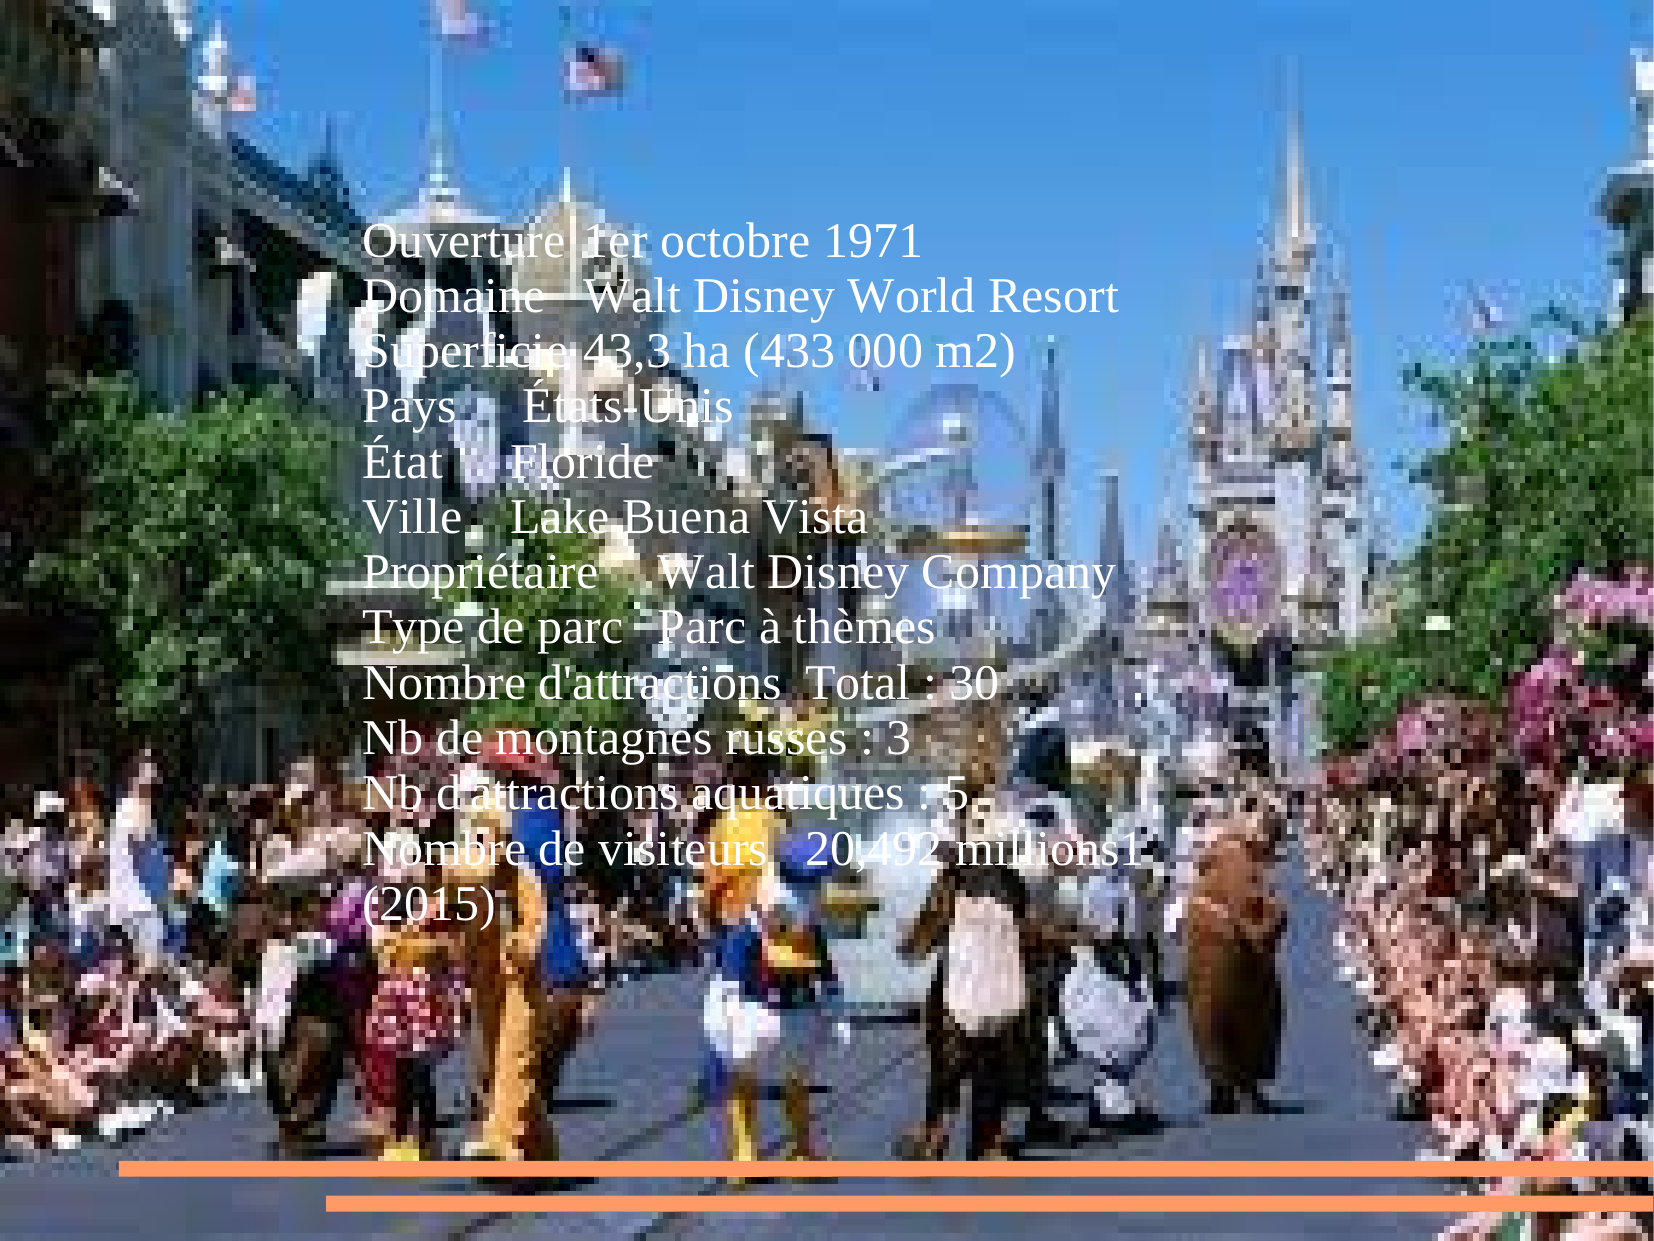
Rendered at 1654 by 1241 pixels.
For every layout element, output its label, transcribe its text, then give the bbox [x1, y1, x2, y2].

picture [0, 0, 1654, 1241]
text_box Ouverture 1er octobre 1971 Domaine Walt Disney World Resort Superficie 43,3 ha (433 000 m2) Pays États-Unis État Floride Ville Lake Buena Vista Propriétaire Walt Disney Company Type de parc Parc à thèmes Nombre d'attractions Total : 30 Nb de montagnes russes : 3 Nb d'attractions aquatiques : 5 Nombre de visiteurs 20,492 millions1 (2015) [362, 212, 1291, 958]
